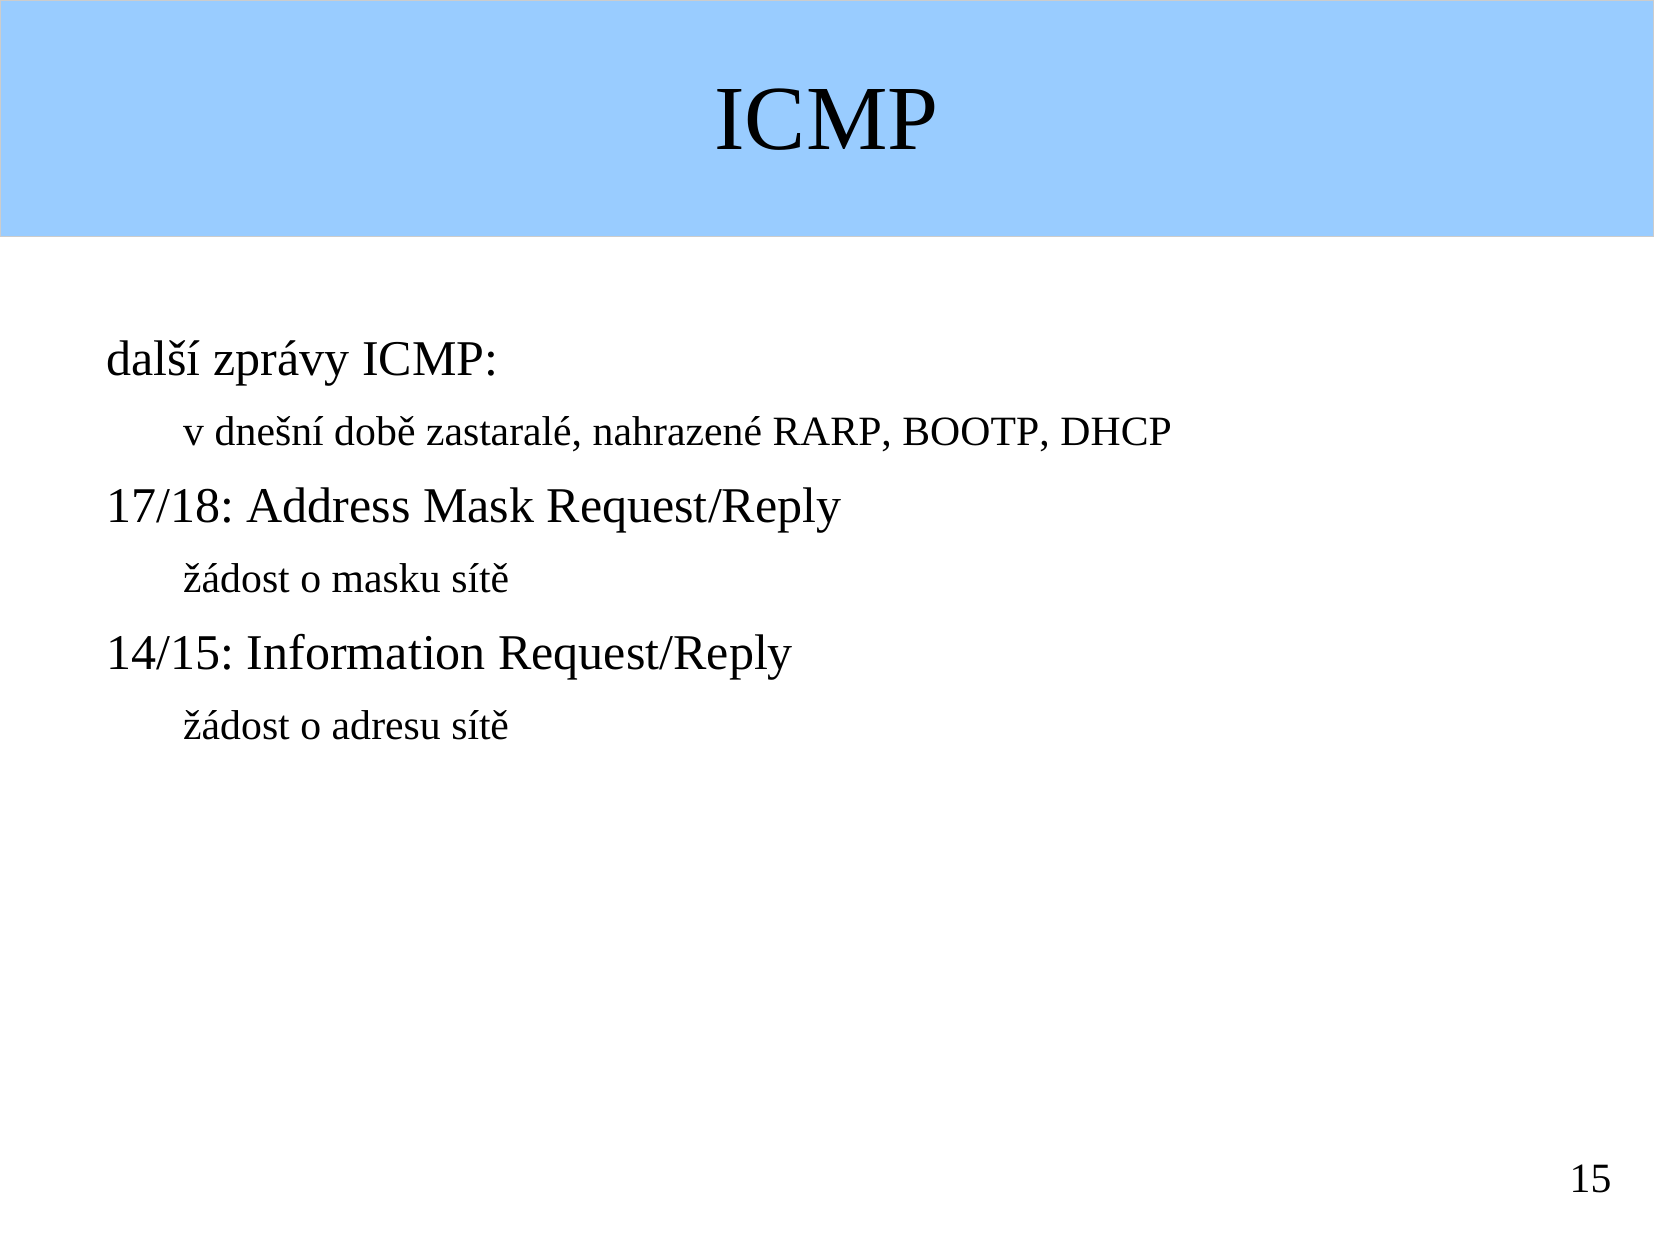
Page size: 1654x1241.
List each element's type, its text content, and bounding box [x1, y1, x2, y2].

list další zprávy ICMP: v dnešní době zastaralé, nahrazené RARP, BOOTP, DHCP 17/18: Address Mask Request/Reply žádost o masku sítě 14/15: Information Request/Reply žádost o adresu sítě [88, 330, 1565, 887]
title ICMP [0, 0, 1654, 237]
